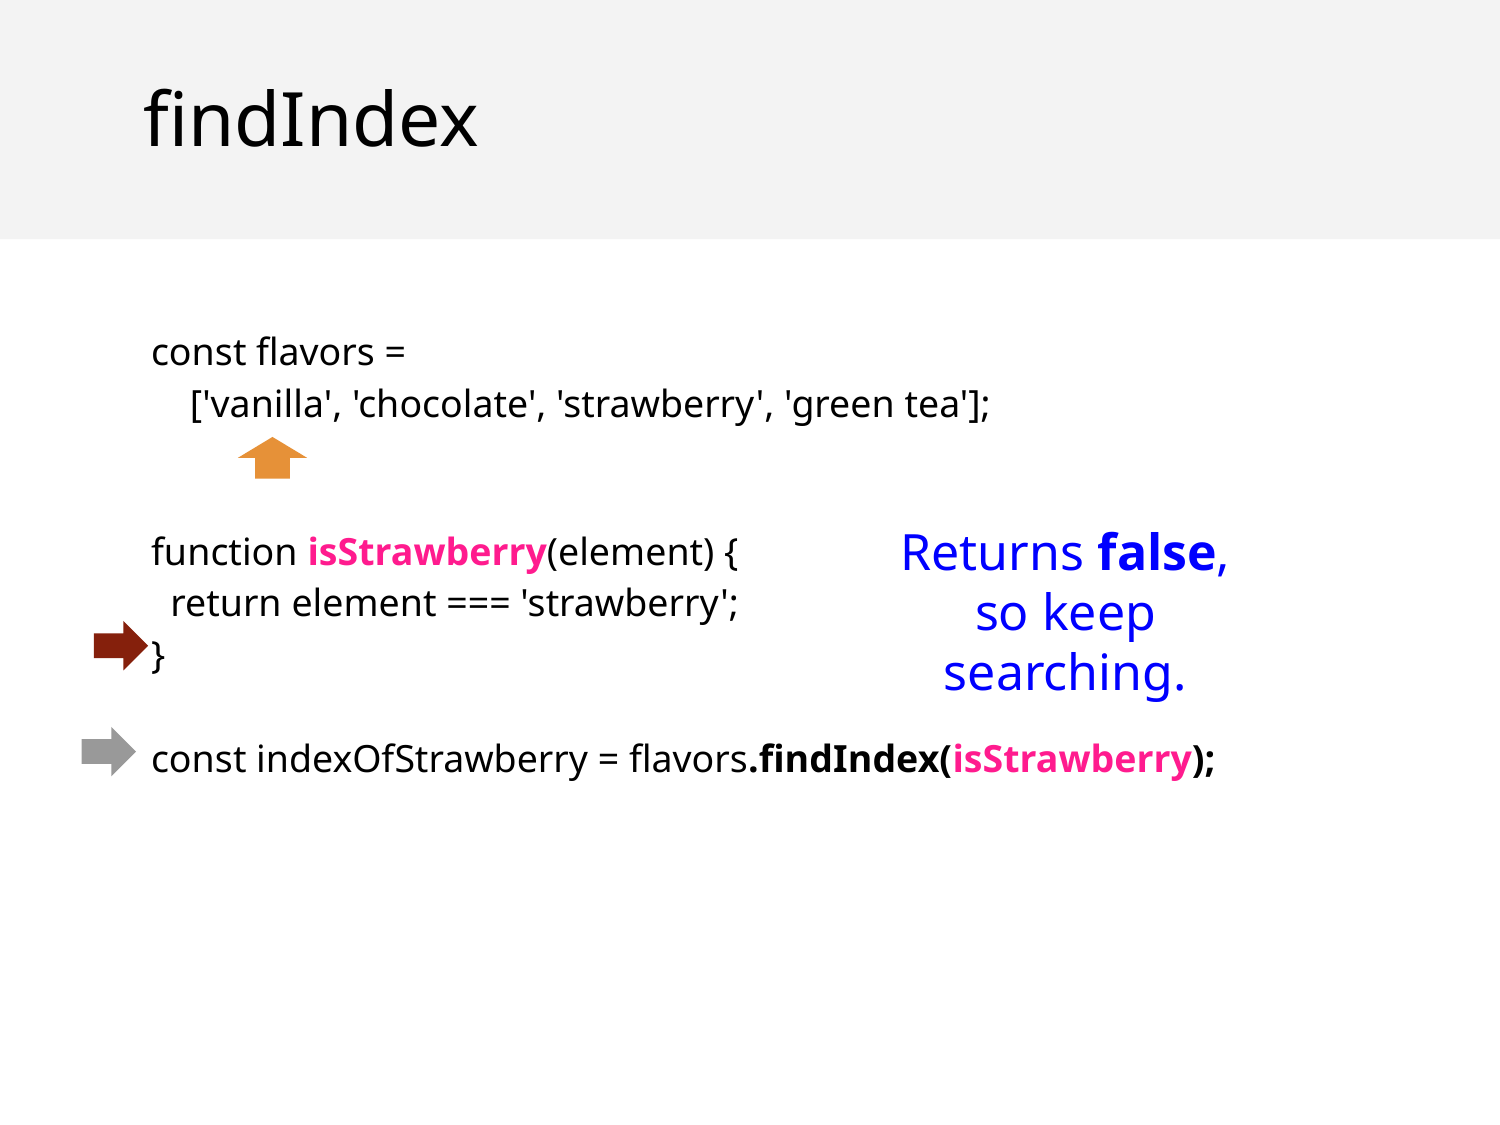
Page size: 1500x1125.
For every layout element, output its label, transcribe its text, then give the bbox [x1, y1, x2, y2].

text_box [237, 436, 308, 479]
text_box [93, 620, 149, 671]
title findIndex [128, 56, 1372, 183]
text_box [81, 726, 137, 777]
text_box function isStrawberry(element) { return element === 'strawberry'; } const indexOfStrawberry = flavors.findIndex(isStrawberry); [135, 505, 1380, 807]
text_box Returns false, so keep searching. [875, 505, 1256, 647]
text_box const flavors = ['vanilla', 'chocolate', 'strawberry', 'green tea']; [135, 306, 1380, 448]
